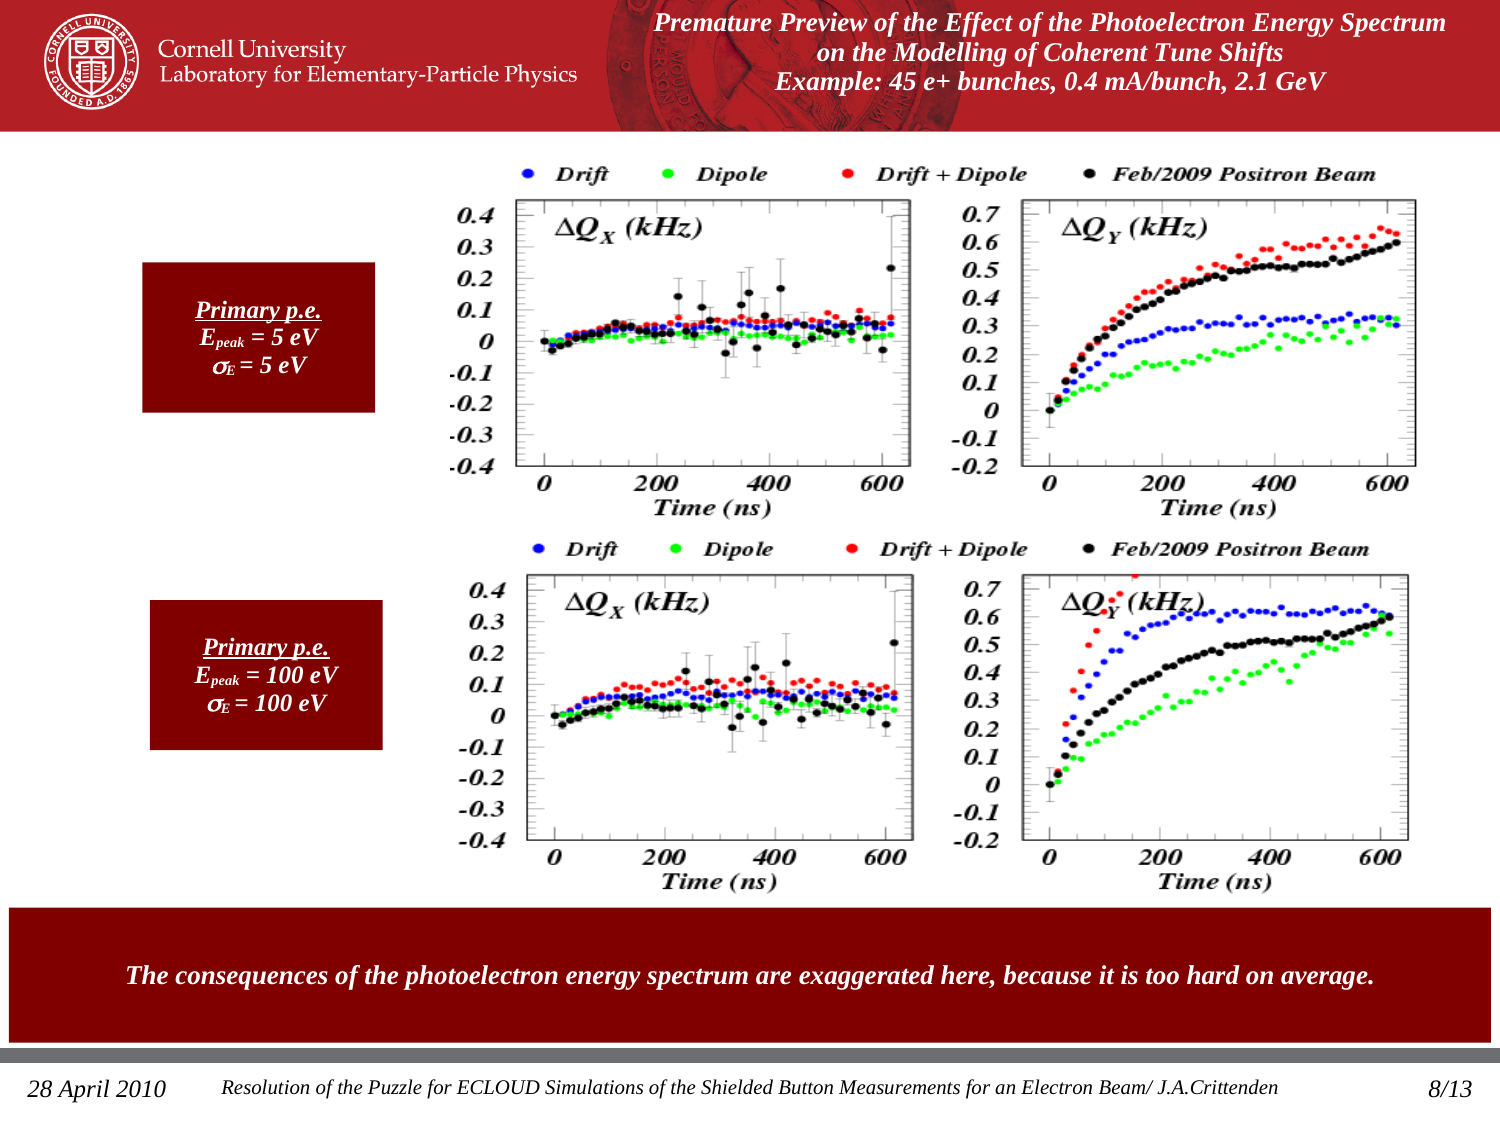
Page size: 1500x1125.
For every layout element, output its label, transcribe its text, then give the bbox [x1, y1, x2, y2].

picture [0, 0, 600, 132]
text_box Primary p.e. Epeak = 5 eV sE = 5 eV [142, 262, 376, 413]
picture [450, 164, 1426, 526]
text_box Primary p.e. Epeak = 100 eV sE = 100 eV [149, 600, 383, 751]
text_box The consequences of the photoelectron energy spectrum are exaggerated here, because it is too hard on average. [8, 907, 1491, 1043]
text_box Premature Preview of the Effect of the Photoelectron Energy Spectrum on the Modelling of Coherent Tune Shifts Example: 45 e+ bunches, 0.4 mA/bunch, 2.1 GeV [600, 0, 1500, 136]
picture [450, 539, 1426, 901]
